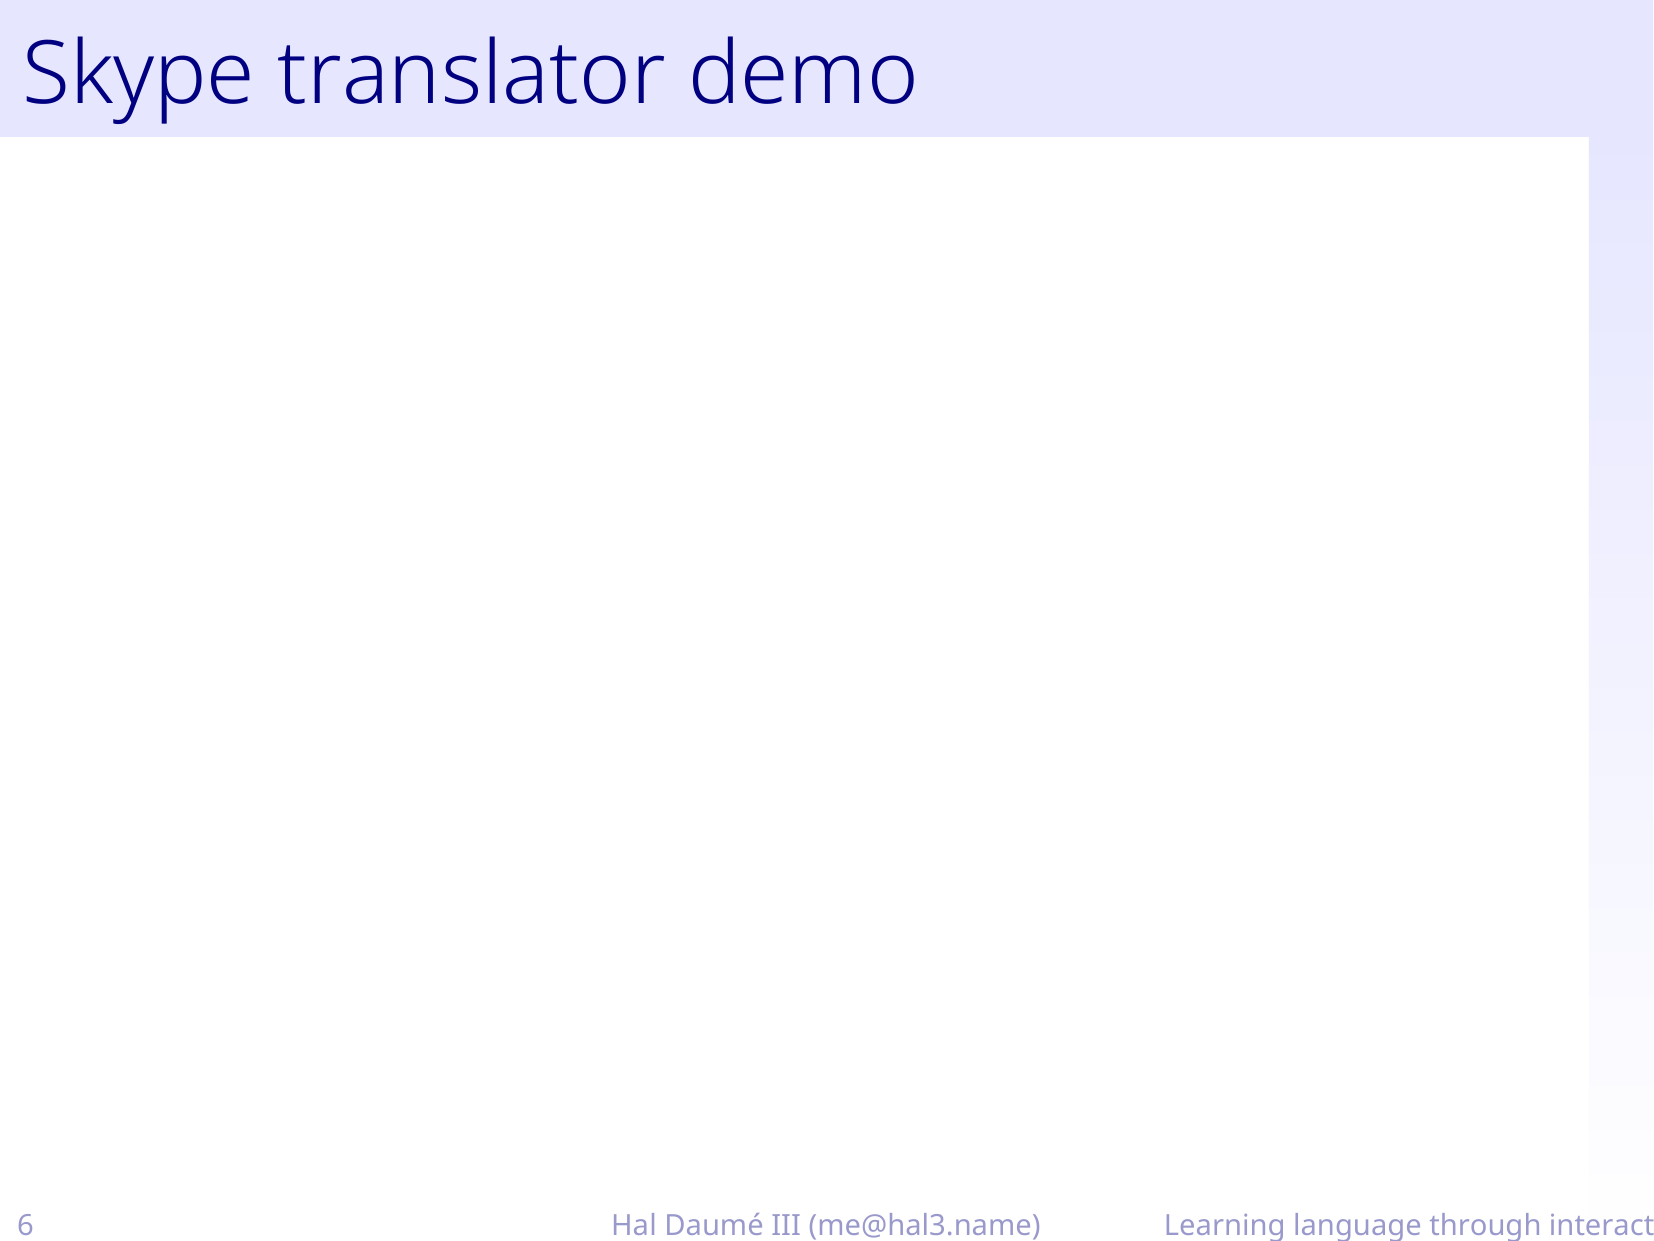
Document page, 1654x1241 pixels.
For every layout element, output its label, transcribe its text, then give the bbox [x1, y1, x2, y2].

title Skype translator demo [22, 8, 1639, 131]
